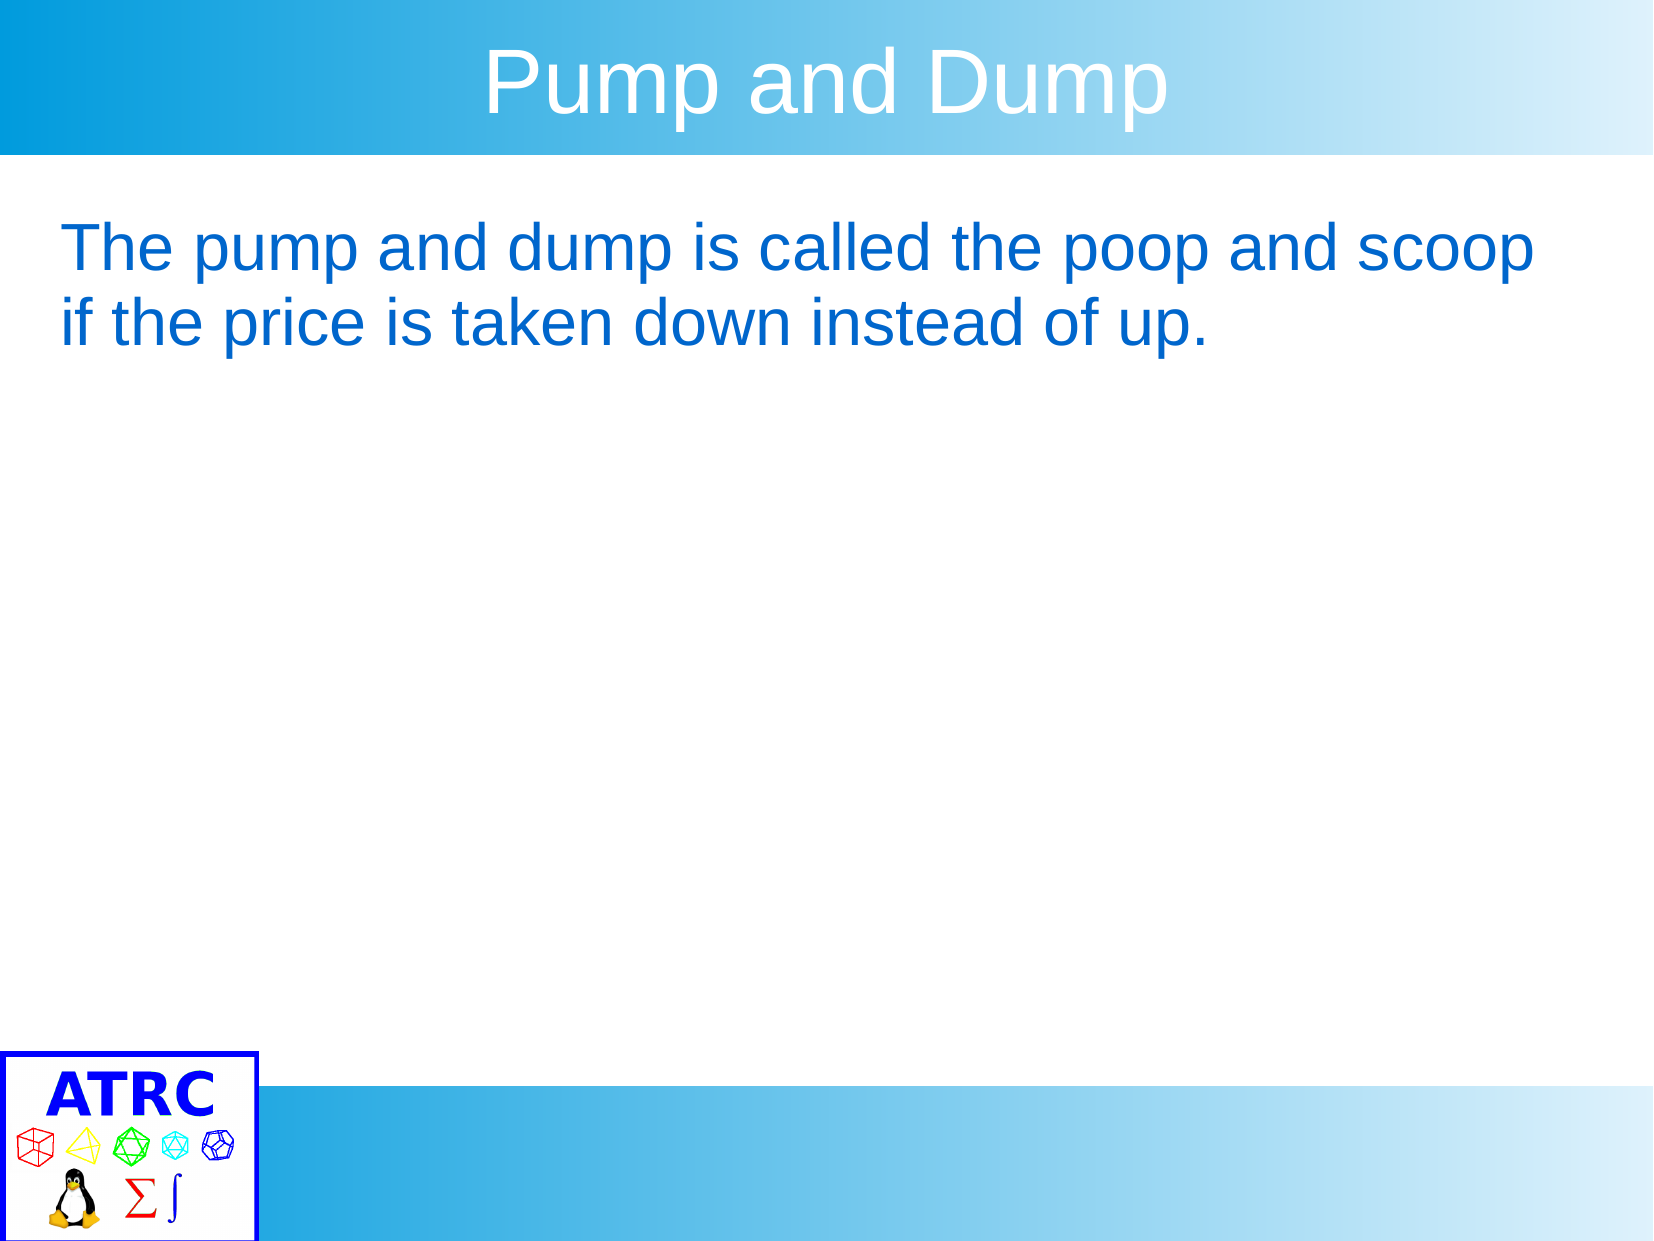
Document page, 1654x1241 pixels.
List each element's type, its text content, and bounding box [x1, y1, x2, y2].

picture [0, 1051, 259, 1241]
title Pump and Dump [82, 30, 1571, 135]
list The pump and dump is called the poop and scoop if the price is taken down instead of up. [60, 210, 1549, 930]
